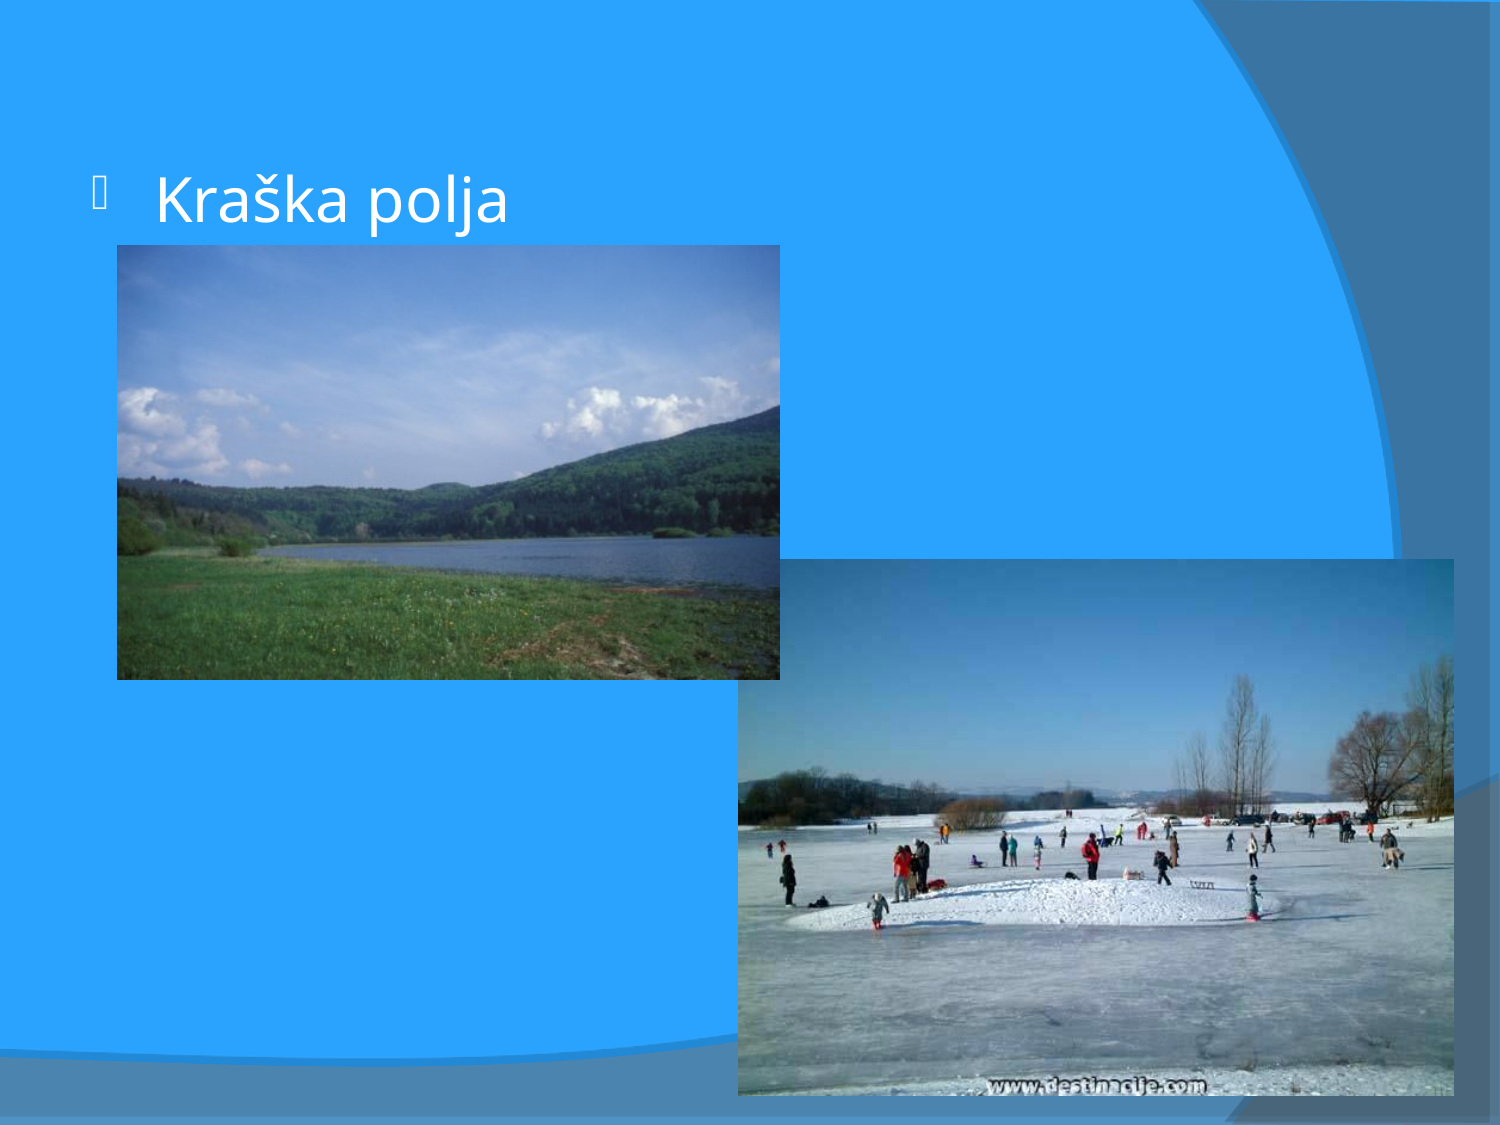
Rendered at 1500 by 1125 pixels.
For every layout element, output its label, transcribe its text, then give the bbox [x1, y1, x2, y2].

picture [117, 245, 1454, 1096]
list Kraška polja [70, 152, 1296, 270]
